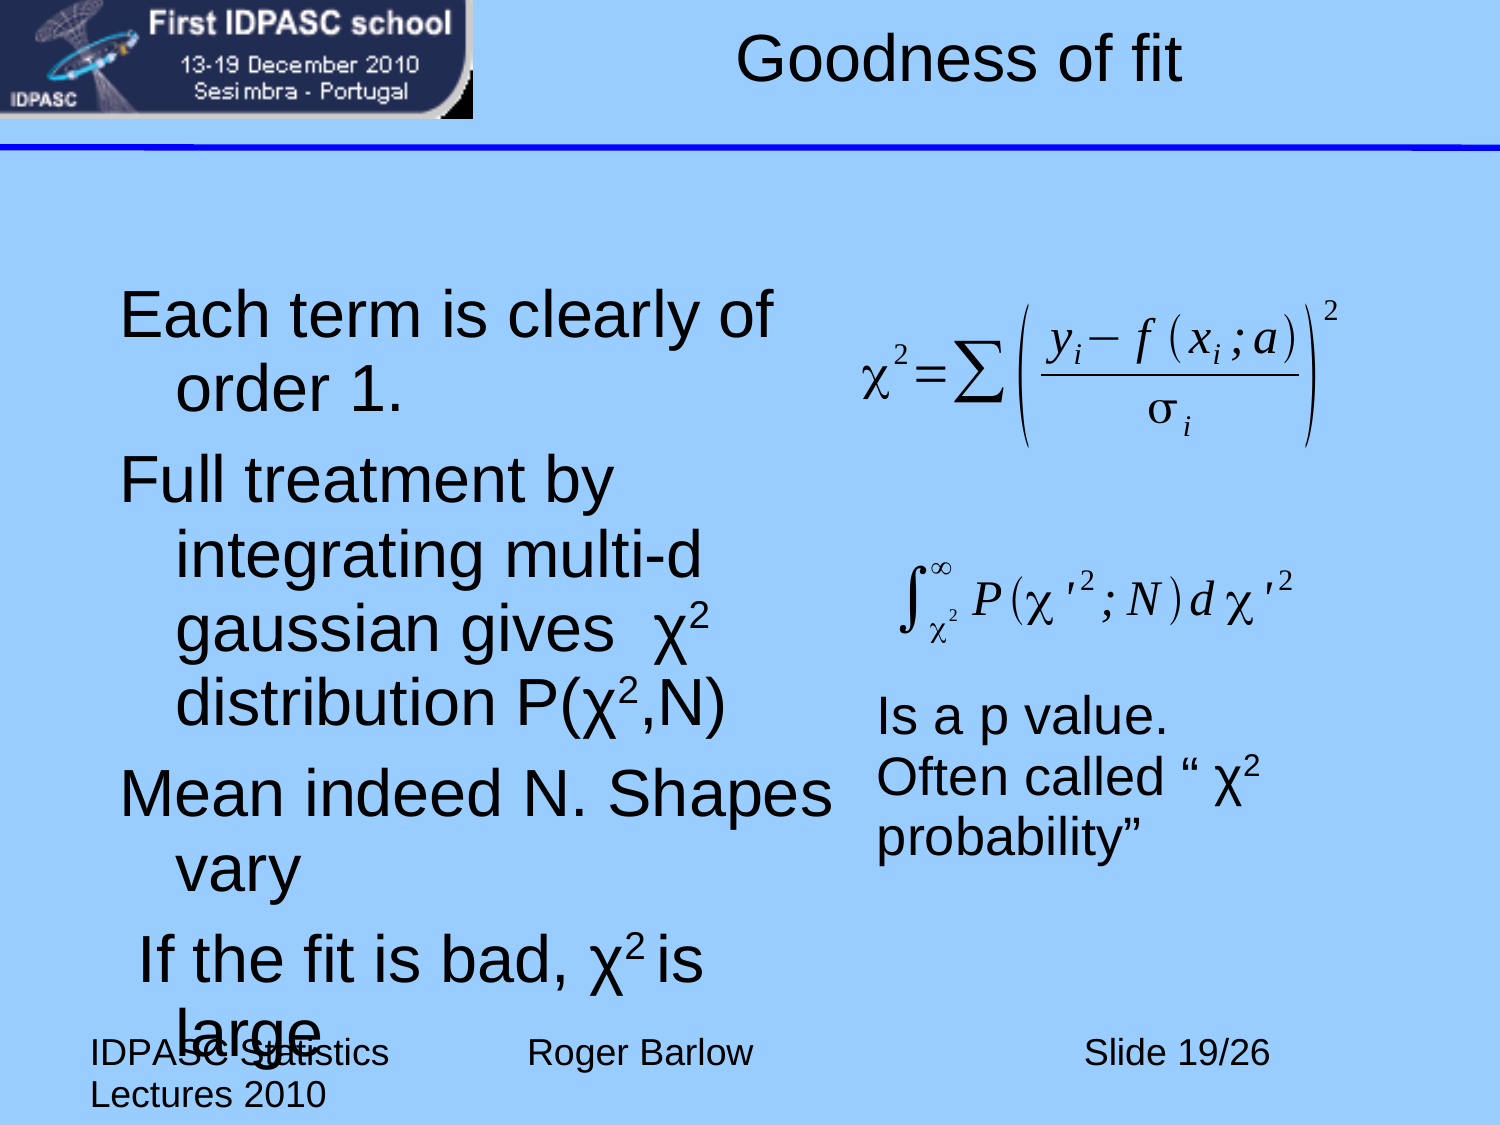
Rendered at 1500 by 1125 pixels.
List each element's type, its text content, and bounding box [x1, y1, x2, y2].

picture [0, 0, 473, 119]
title Goodness of fit [501, 7, 1418, 111]
text_box Is a p value. Often called “ χ2 probability” [862, 679, 1418, 936]
list Each term is clearly of order 1. Full treatment by integrating multi-d gaussian gives χ2 distribution P(χ2,N) Mean indeed N. Shapes vary If the fit is bad, χ2 is large [104, 265, 886, 1014]
chart [886, 561, 1300, 645]
chart [856, 294, 1344, 450]
